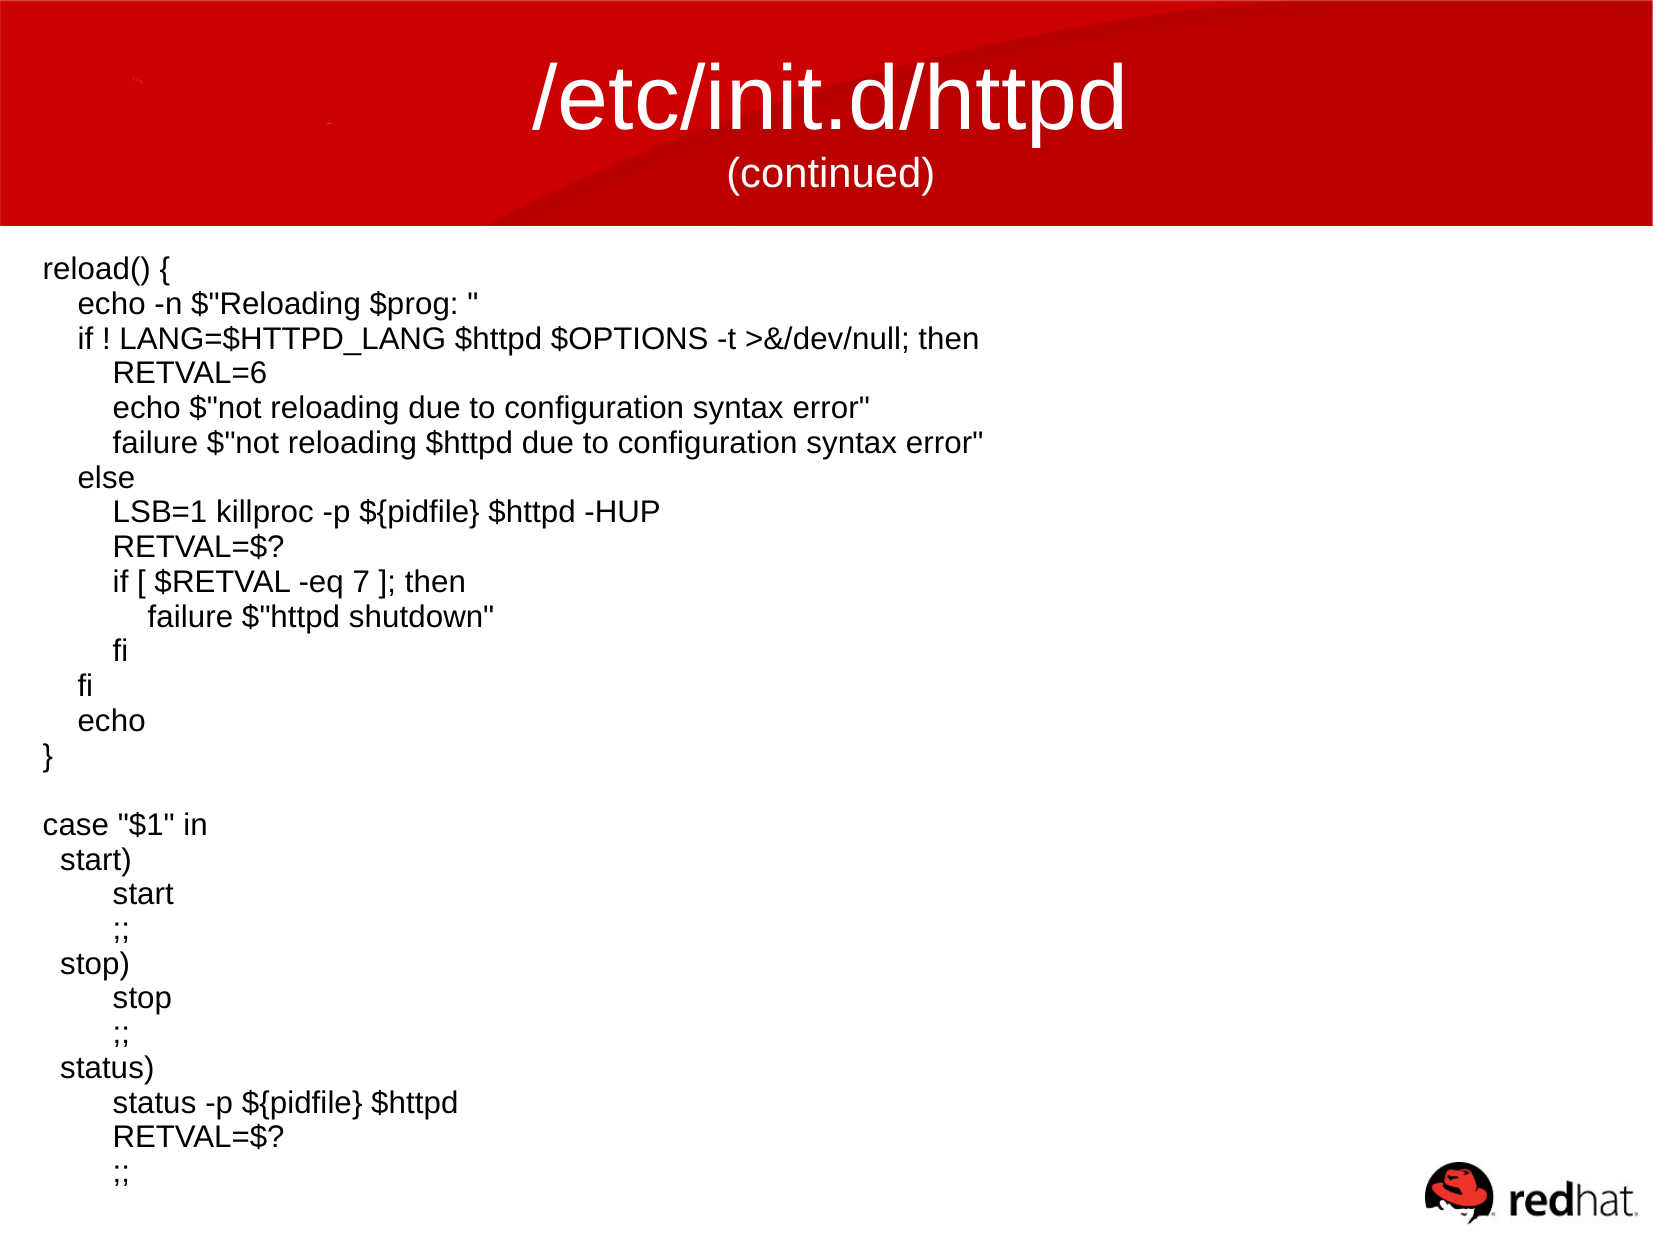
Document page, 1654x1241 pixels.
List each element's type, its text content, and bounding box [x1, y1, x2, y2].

picture [0, 0, 1653, 226]
picture [1606, 1162, 1638, 1232]
title /etc/init.d/httpd (continued) [86, 17, 1576, 226]
text_box reload() { echo -n $"Reloading $prog: " if ! LANG=$HTTPD_LANG $httpd $OPTIONS -t >&/dev/null; then RETVAL=6 echo $"not reloading due to configuration syntax error" failure $"not reloading $httpd due to configuration syntax error" else LSB=1 killproc -p ${pidfile} $httpd -HUP RETVAL=$? if [ $RETVAL -eq 7 ]; then failure $"httpd shutdown" fi fi echo } case "$1" in start) start ;; stop) stop ;; status) status -p ${pidfile} $httpd RETVAL=$? ;; [27, 244, 1606, 1241]
